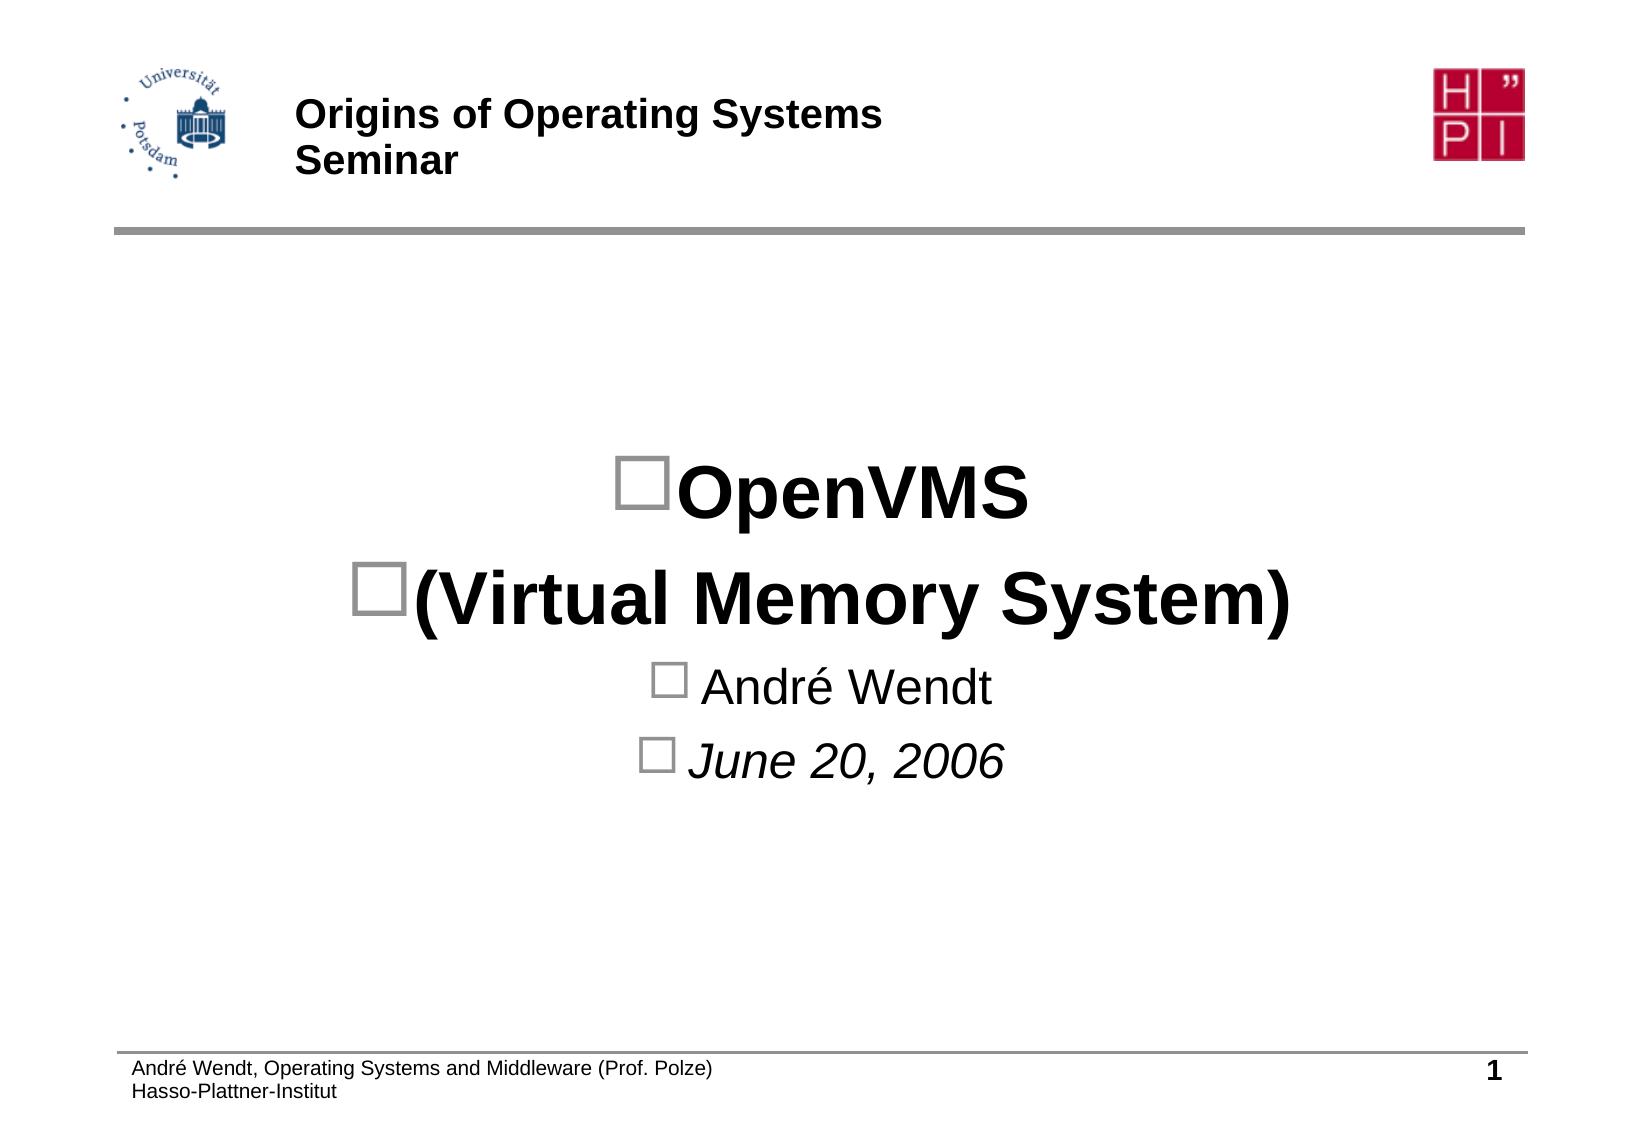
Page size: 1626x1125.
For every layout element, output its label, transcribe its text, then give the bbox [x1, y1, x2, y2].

picture [121, 68, 226, 179]
list OpenVMS (Virtual Memory System) André Wendt June 20, 2006 [118, 442, 1522, 797]
title Origins of Operating Systems Seminar [279, 68, 1390, 207]
picture [1433, 68, 1525, 161]
